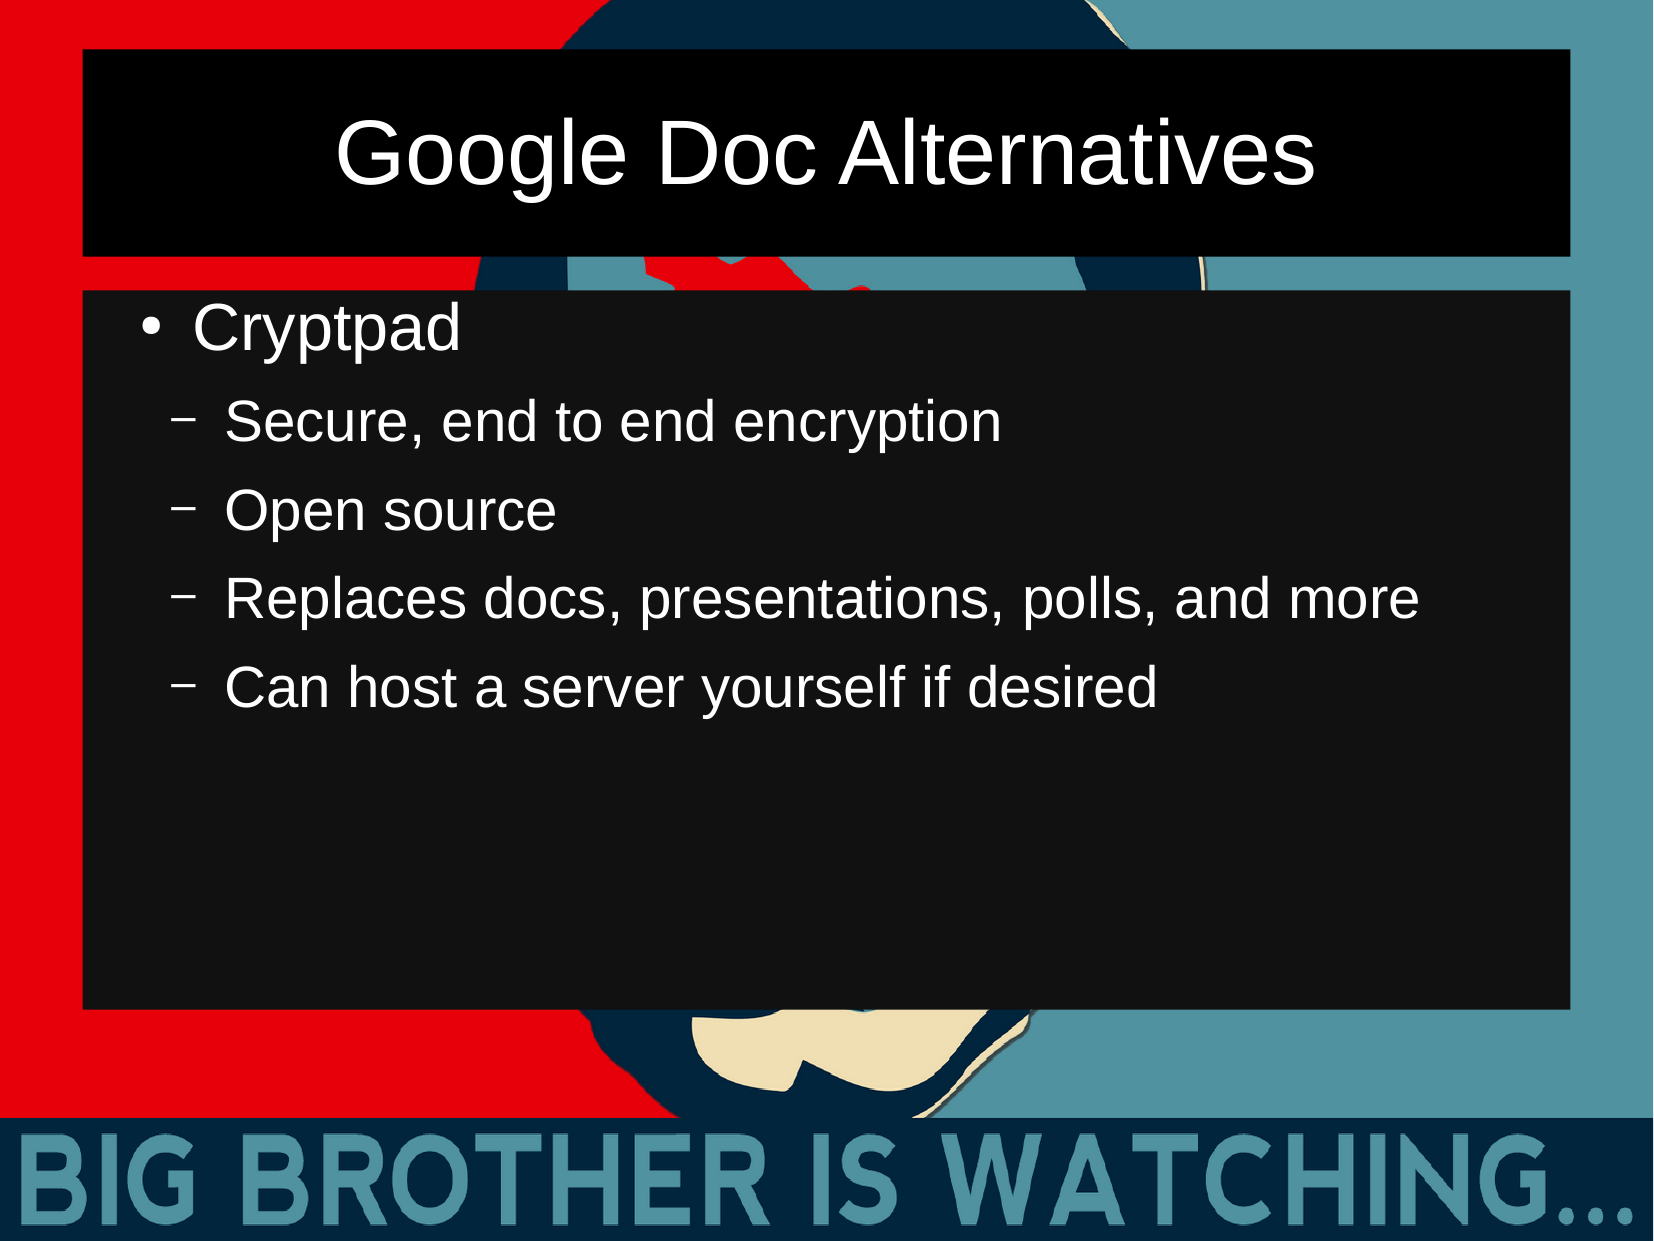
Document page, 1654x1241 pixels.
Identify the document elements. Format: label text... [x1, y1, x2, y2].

title Google Doc Alternatives [82, 49, 1571, 257]
picture [0, 0, 1654, 1241]
list Cryptpad Secure, end to end encryption Open source Replaces docs, presentations, polls, and more Can host a server yourself if desired [82, 290, 1571, 1010]
